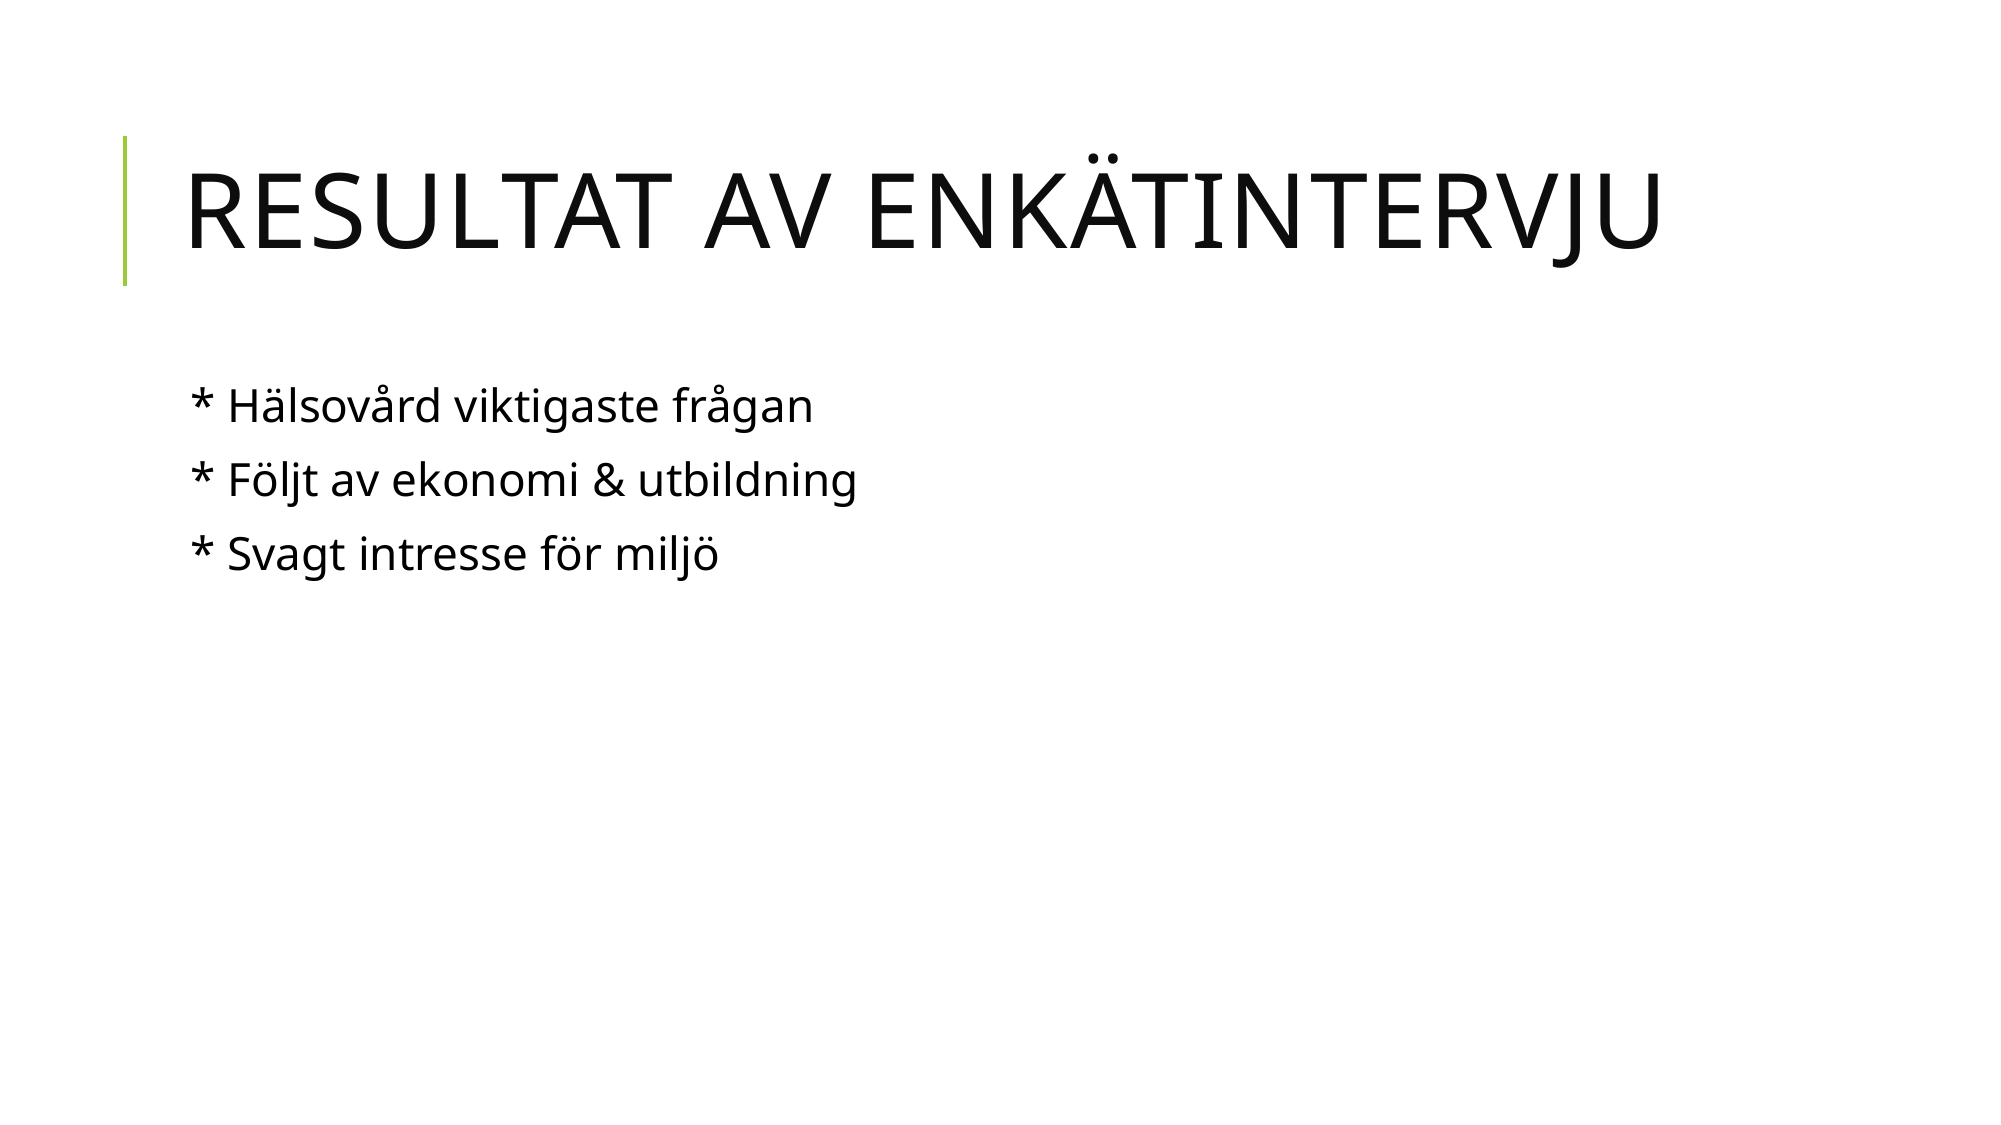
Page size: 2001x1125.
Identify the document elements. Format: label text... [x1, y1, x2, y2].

title Resultat av enkätintervju [168, 96, 1763, 343]
list * Hälsovård viktigaste frågan * Följt av ekonomi & utbildning * Svagt intresse för miljö [168, 375, 1763, 1036]
